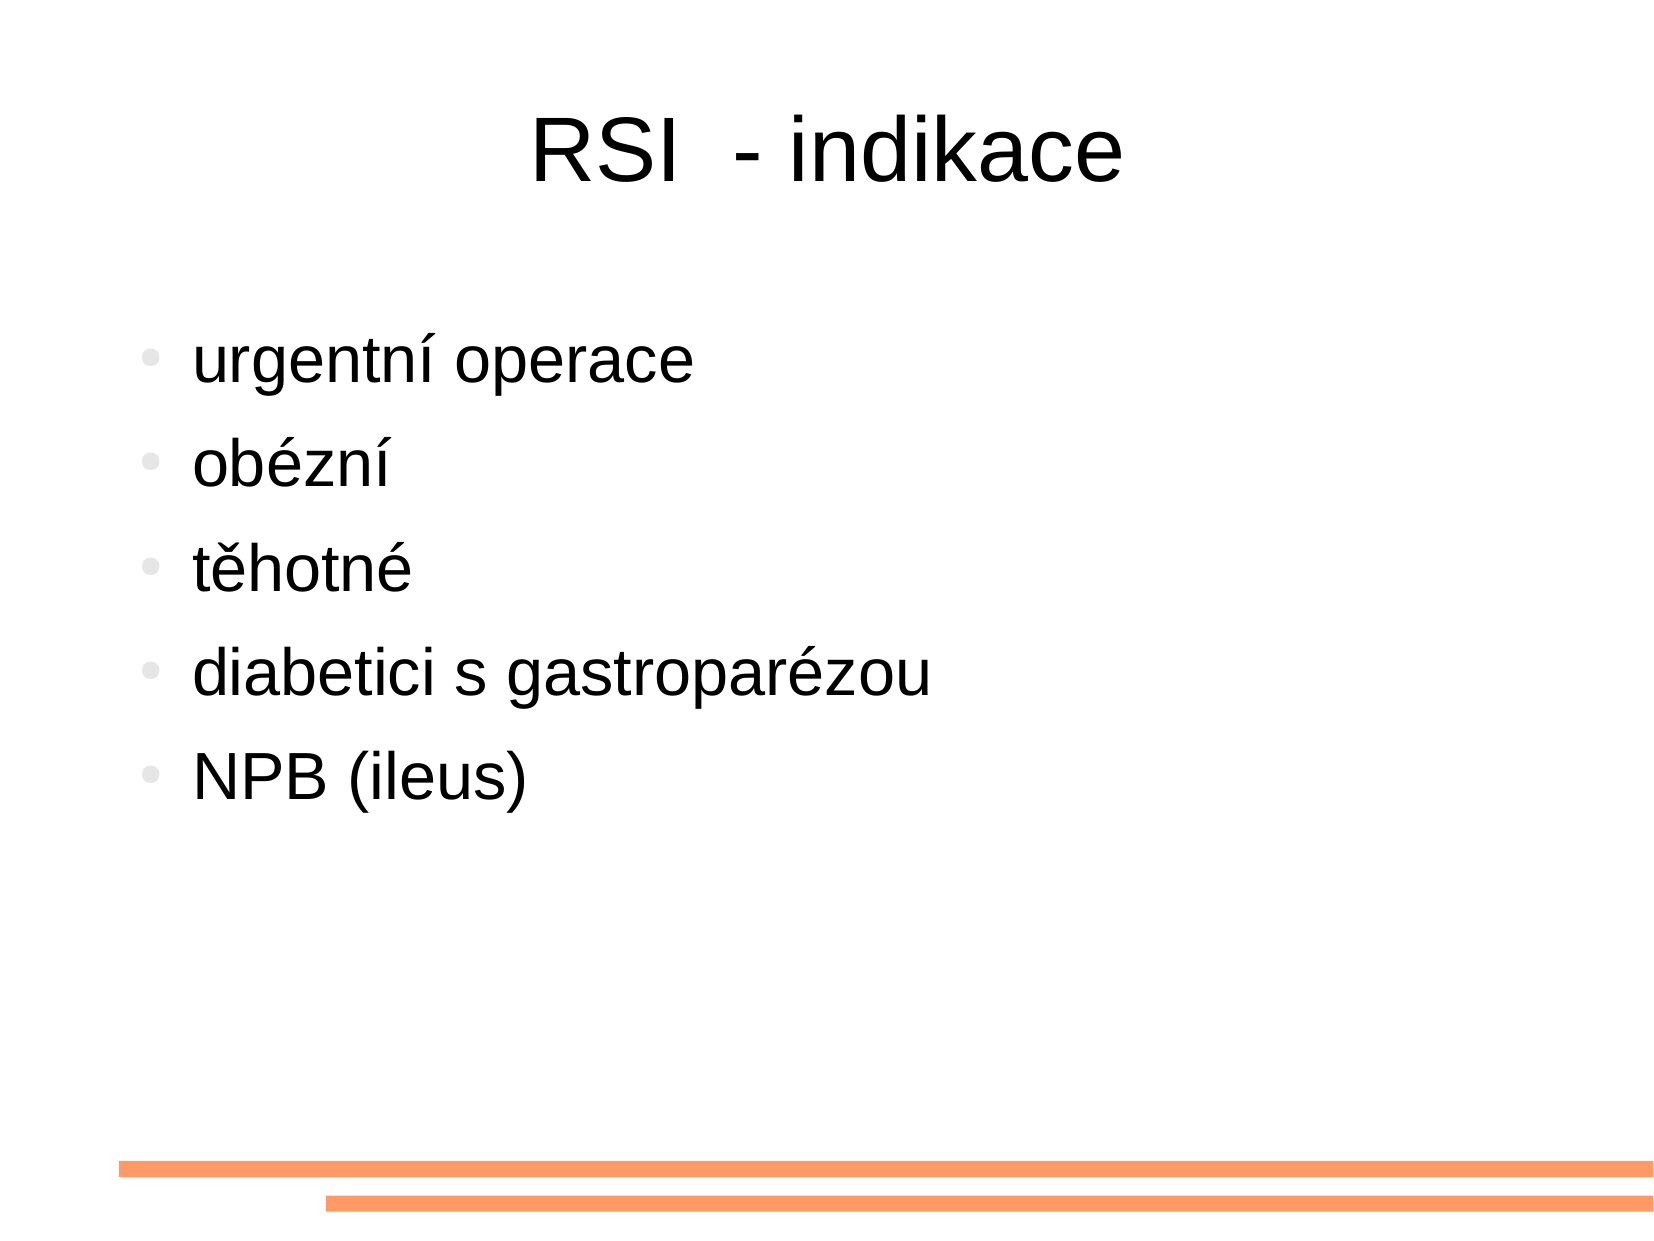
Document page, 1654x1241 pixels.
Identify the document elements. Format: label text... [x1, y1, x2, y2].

list urgentní operace obézní těhotné diabetici s gastroparézou NPB (ileus) [121, 322, 1561, 1118]
title RSI - indikace [121, 53, 1534, 246]
